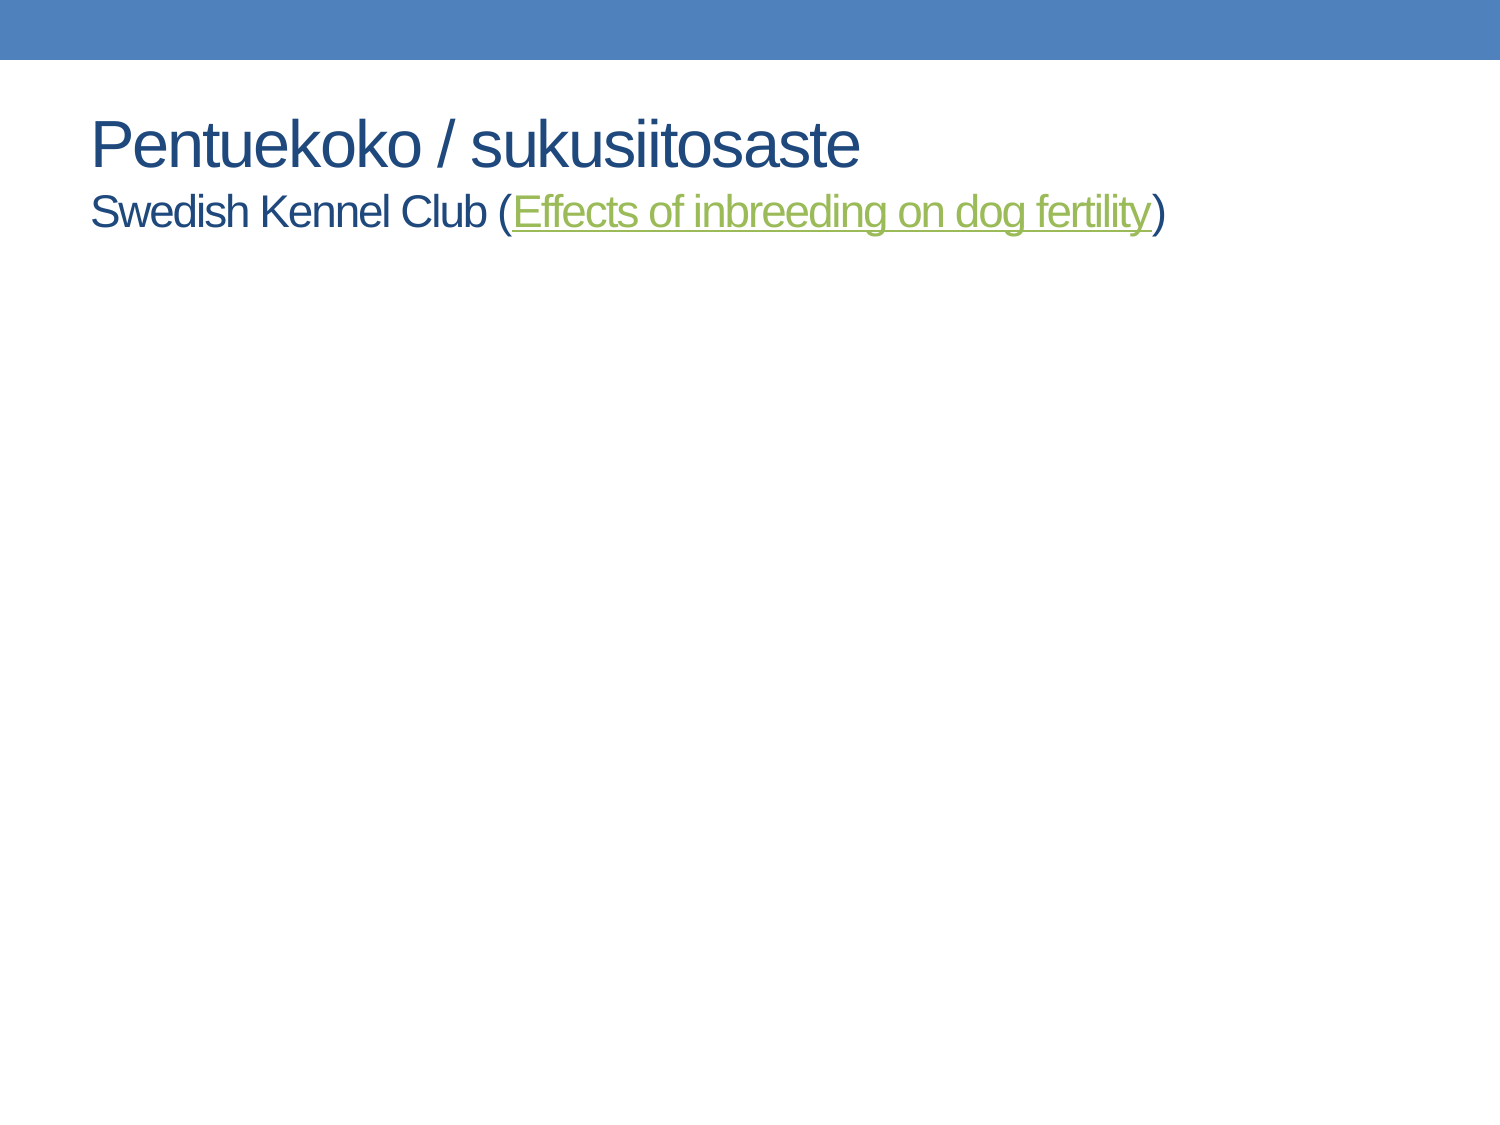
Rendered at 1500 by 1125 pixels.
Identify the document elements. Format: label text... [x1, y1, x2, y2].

title Pentuekoko / sukusiitosaste Swedish Kennel Club (Effects of inbreeding on dog fertility) [75, 87, 1426, 251]
